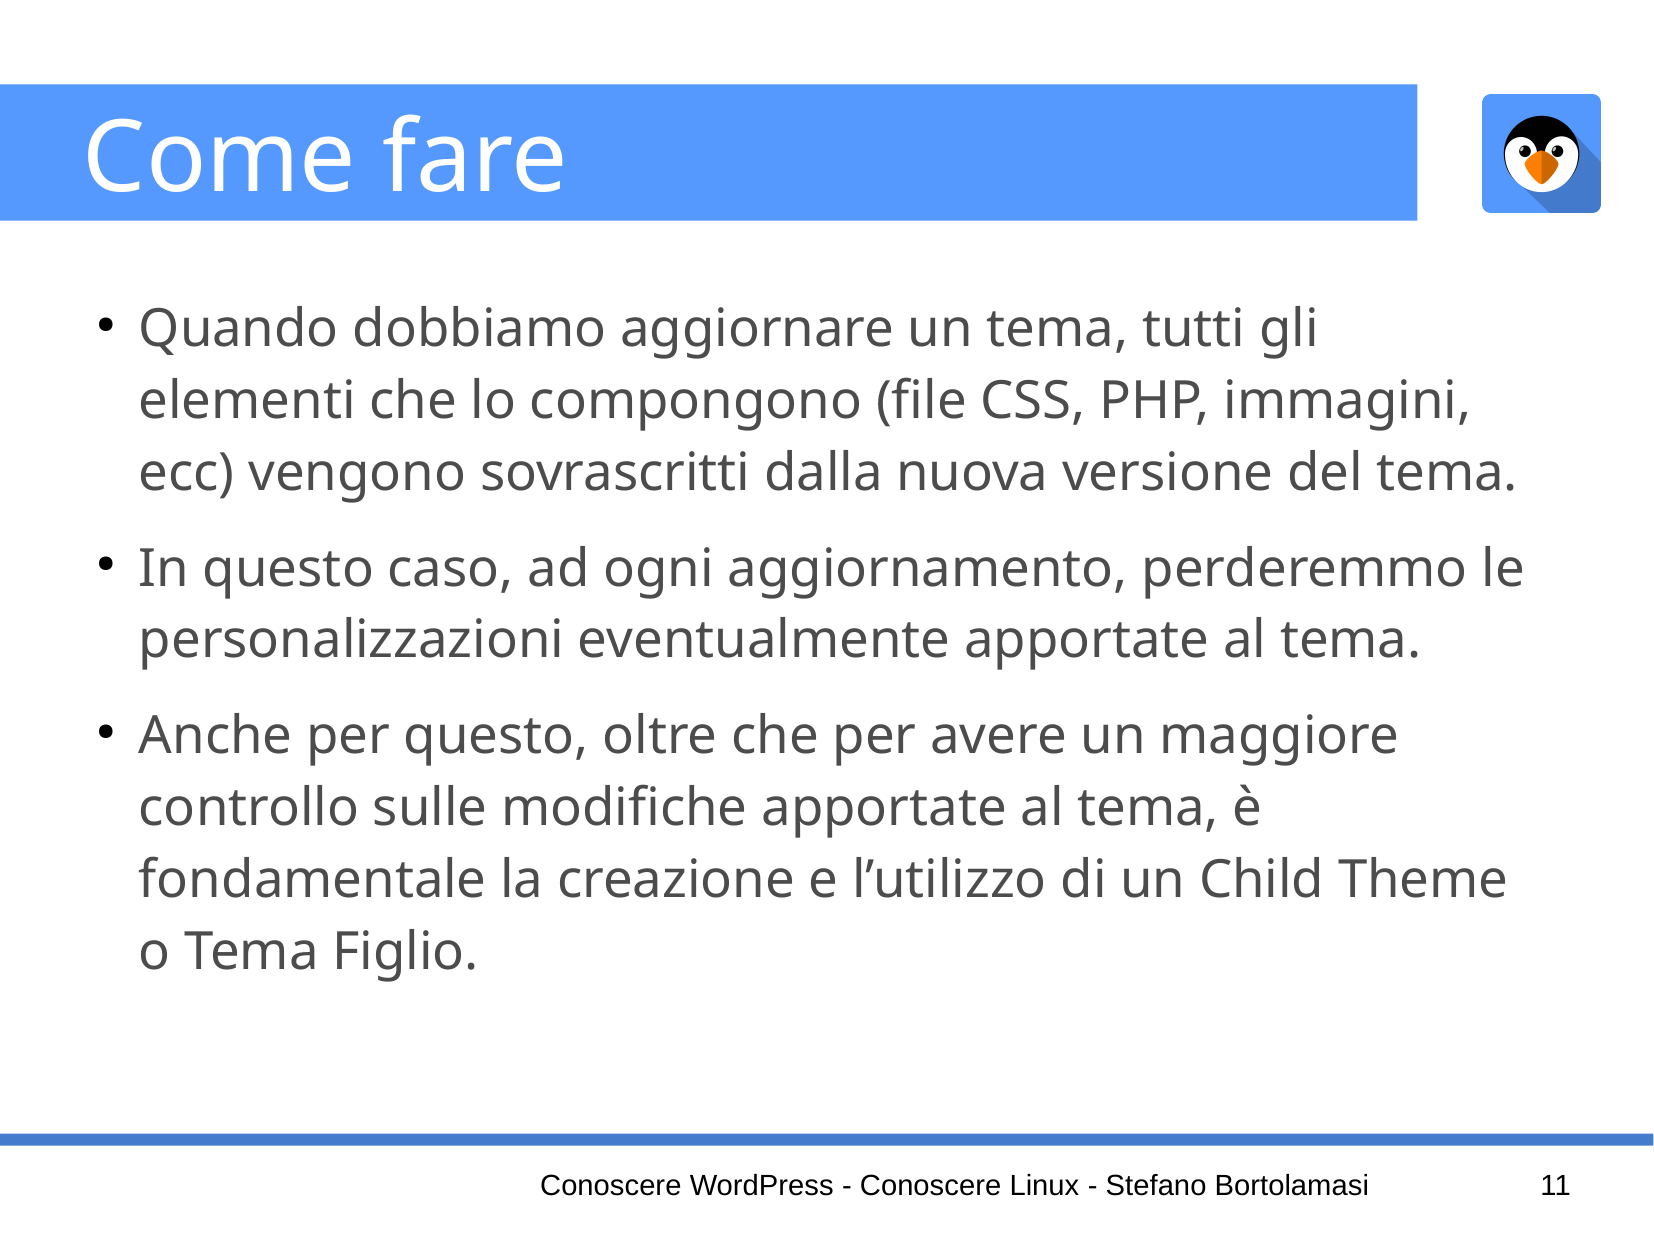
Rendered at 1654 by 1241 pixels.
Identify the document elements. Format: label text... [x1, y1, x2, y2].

list Quando dobbiamo aggiornare un tema, tutti gli elementi che lo compongono (file CSS, PHP, immagini, ecc) vengono sovrascritti dalla nuova versione del tema. In questo caso, ad ogni aggiornamento, perderemmo le personalizzazioni eventualmente apportate al tema. Anche per questo, oltre che per avere un maggiore controllo sulle modifiche apportate al tema, è fondamentale la creazione e l’utilizzo di un Child Theme o Tema Figlio. [82, 290, 1538, 1010]
picture [1482, 94, 1601, 213]
title Come fare [0, 91, 1418, 214]
